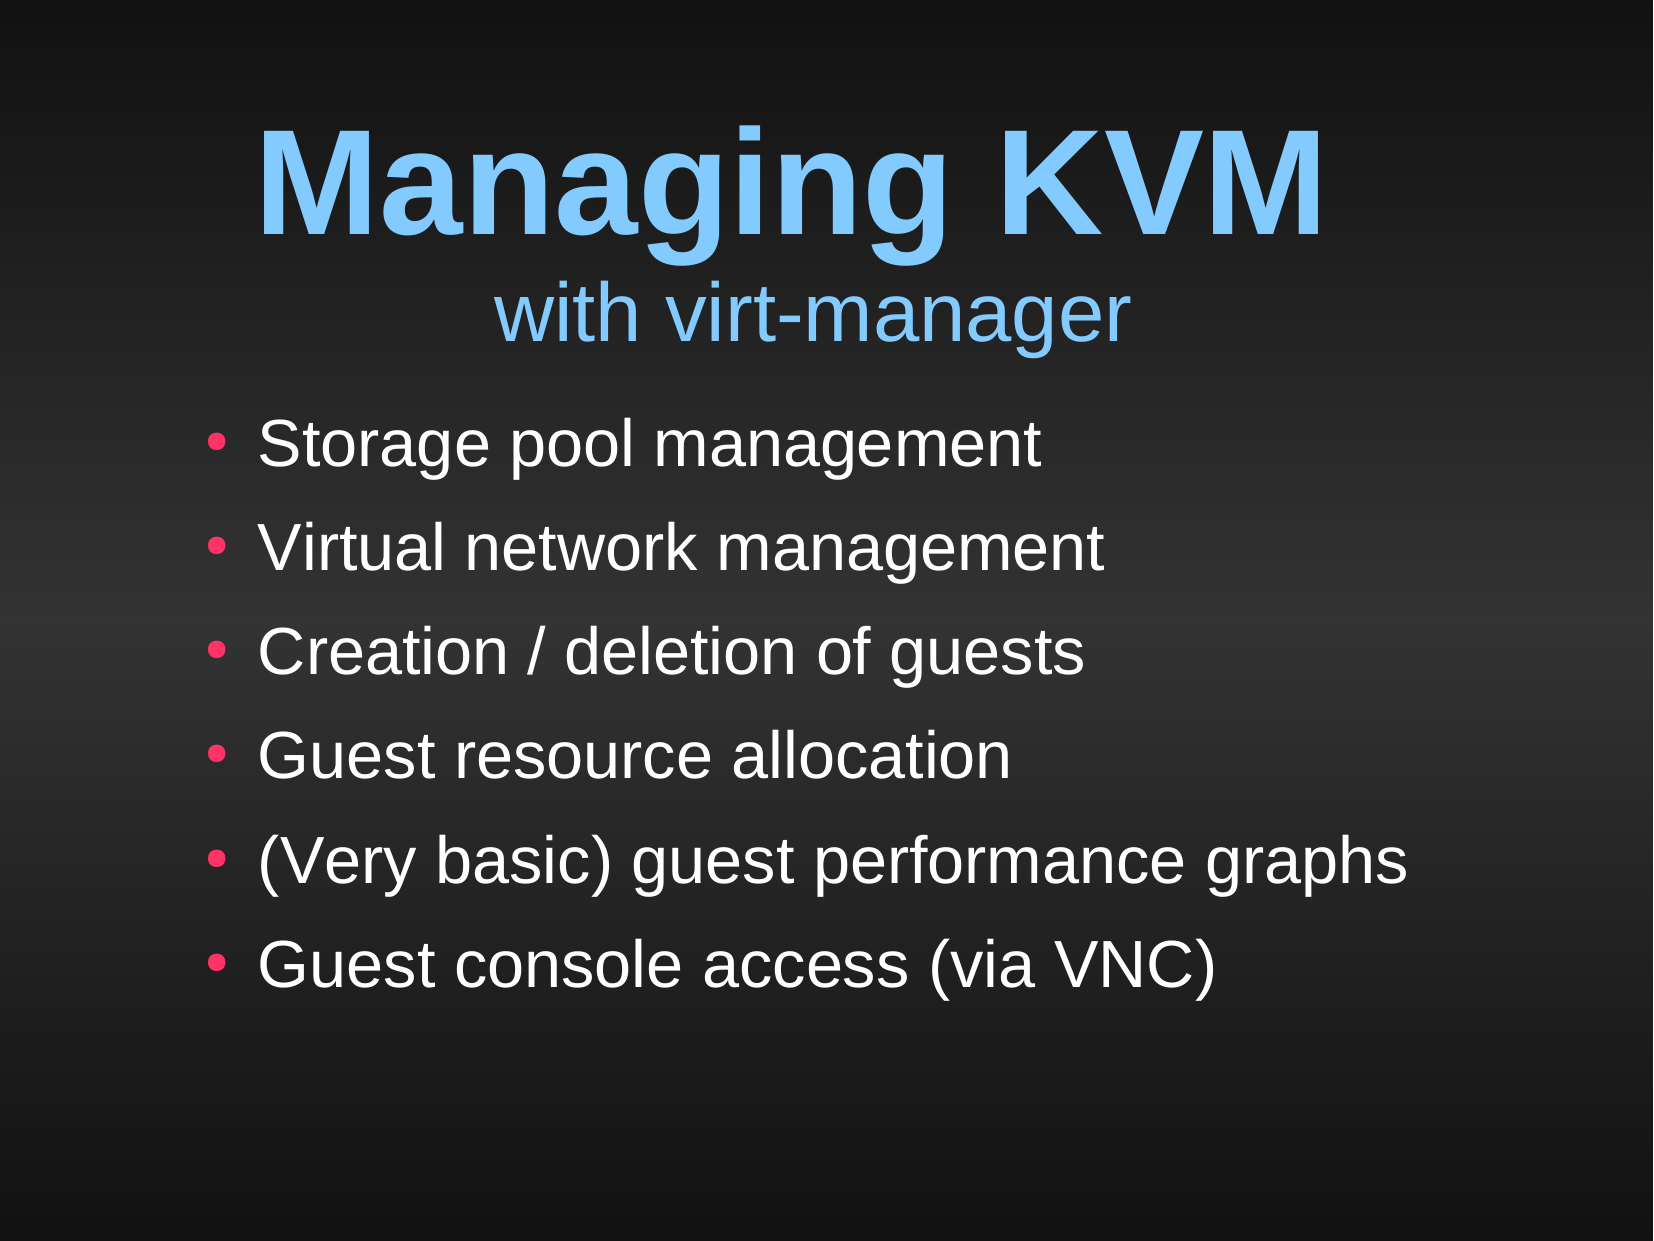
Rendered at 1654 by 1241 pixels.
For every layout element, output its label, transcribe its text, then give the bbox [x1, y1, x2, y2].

list Storage pool management Virtual network management Creation / deletion of guests Guest resource allocation (Very basic) guest performance graphs Guest console access (via VNC) [187, 405, 1546, 1126]
title Managing KVM with virt-manager [105, 98, 1522, 361]
